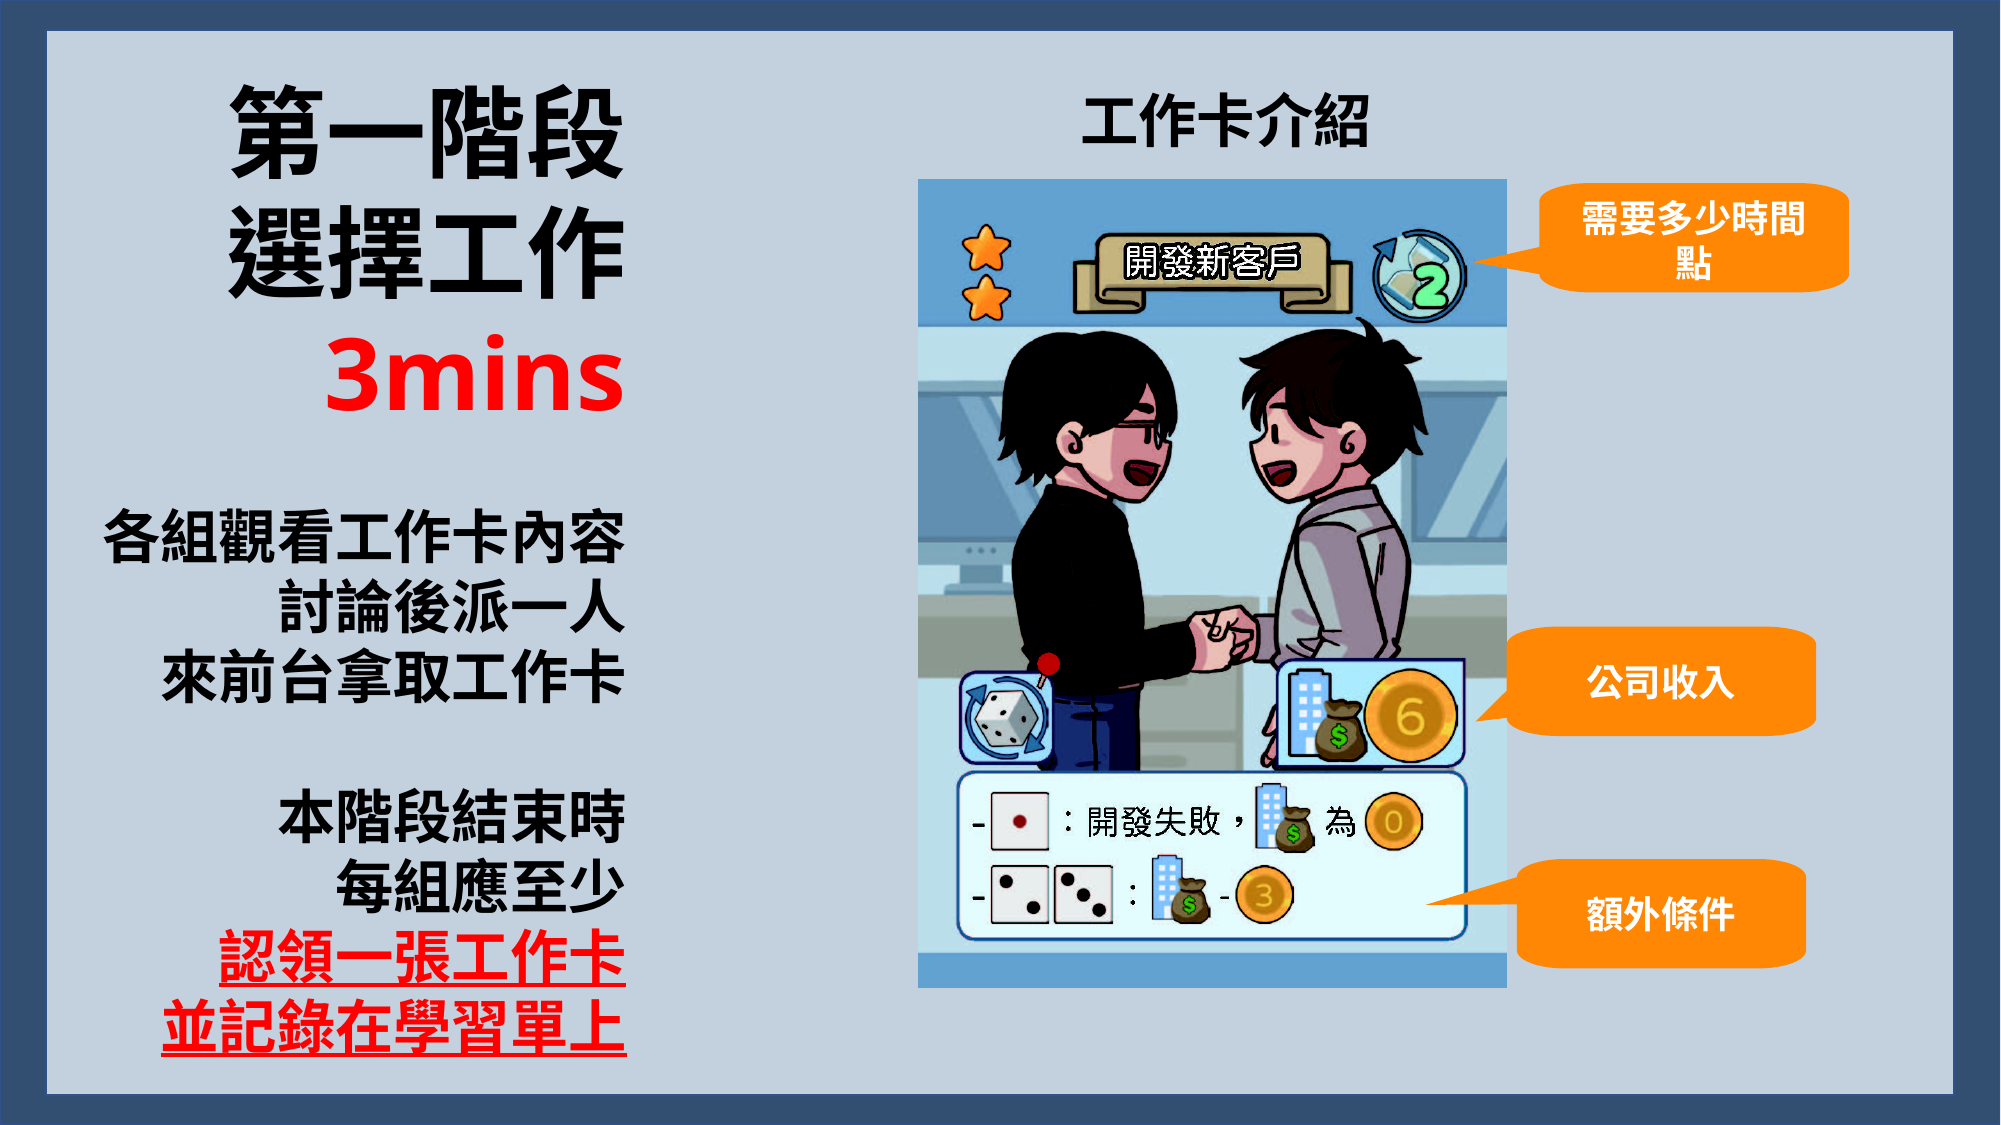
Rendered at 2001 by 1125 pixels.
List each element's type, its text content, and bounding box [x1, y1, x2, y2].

picture [918, 179, 1507, 988]
text_box 額外條件 [1425, 859, 1807, 969]
text_box 工作卡介紹 [1065, 76, 1424, 163]
text_box 公司收入 [1475, 626, 1817, 737]
text_box 需要多少時間點 [1472, 183, 1849, 293]
text_box 第一階段 選擇工作 3mins 各組觀看工作卡內容 討論後派一人 來前台拿取工作卡 本階段結束時 每組應至少 認領一張工作卡 並記錄在學習單上 [87, 63, 717, 1068]
